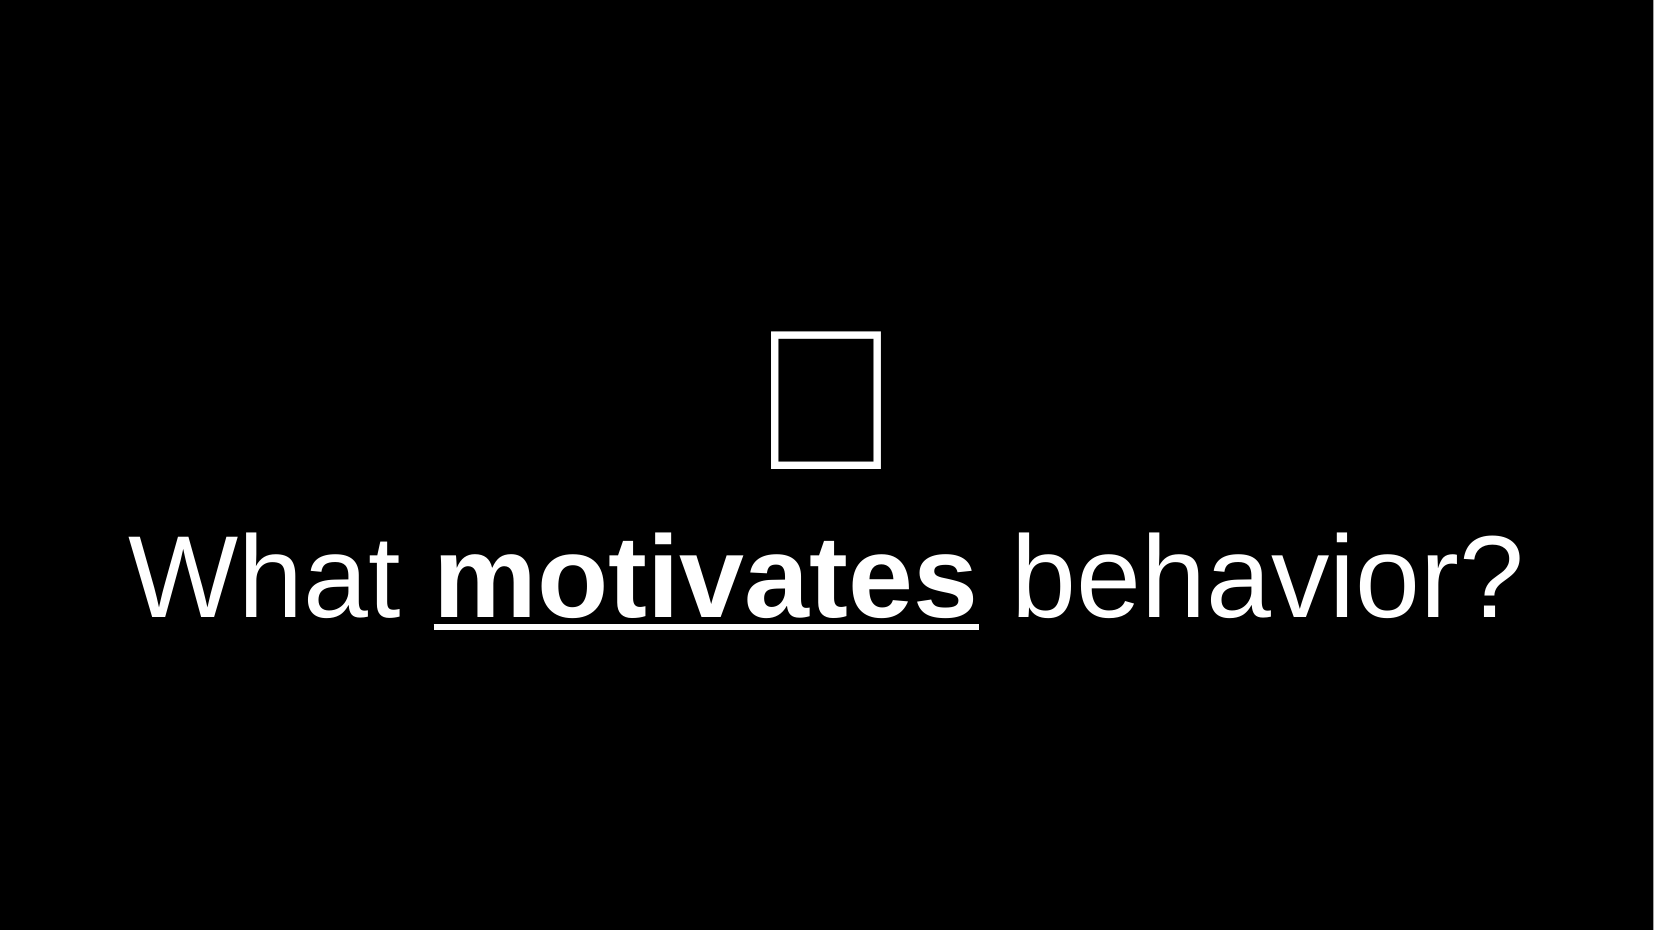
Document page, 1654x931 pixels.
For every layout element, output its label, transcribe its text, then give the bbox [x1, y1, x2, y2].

subtitle 🤔 What motivates behavior? [82, 0, 1571, 931]
